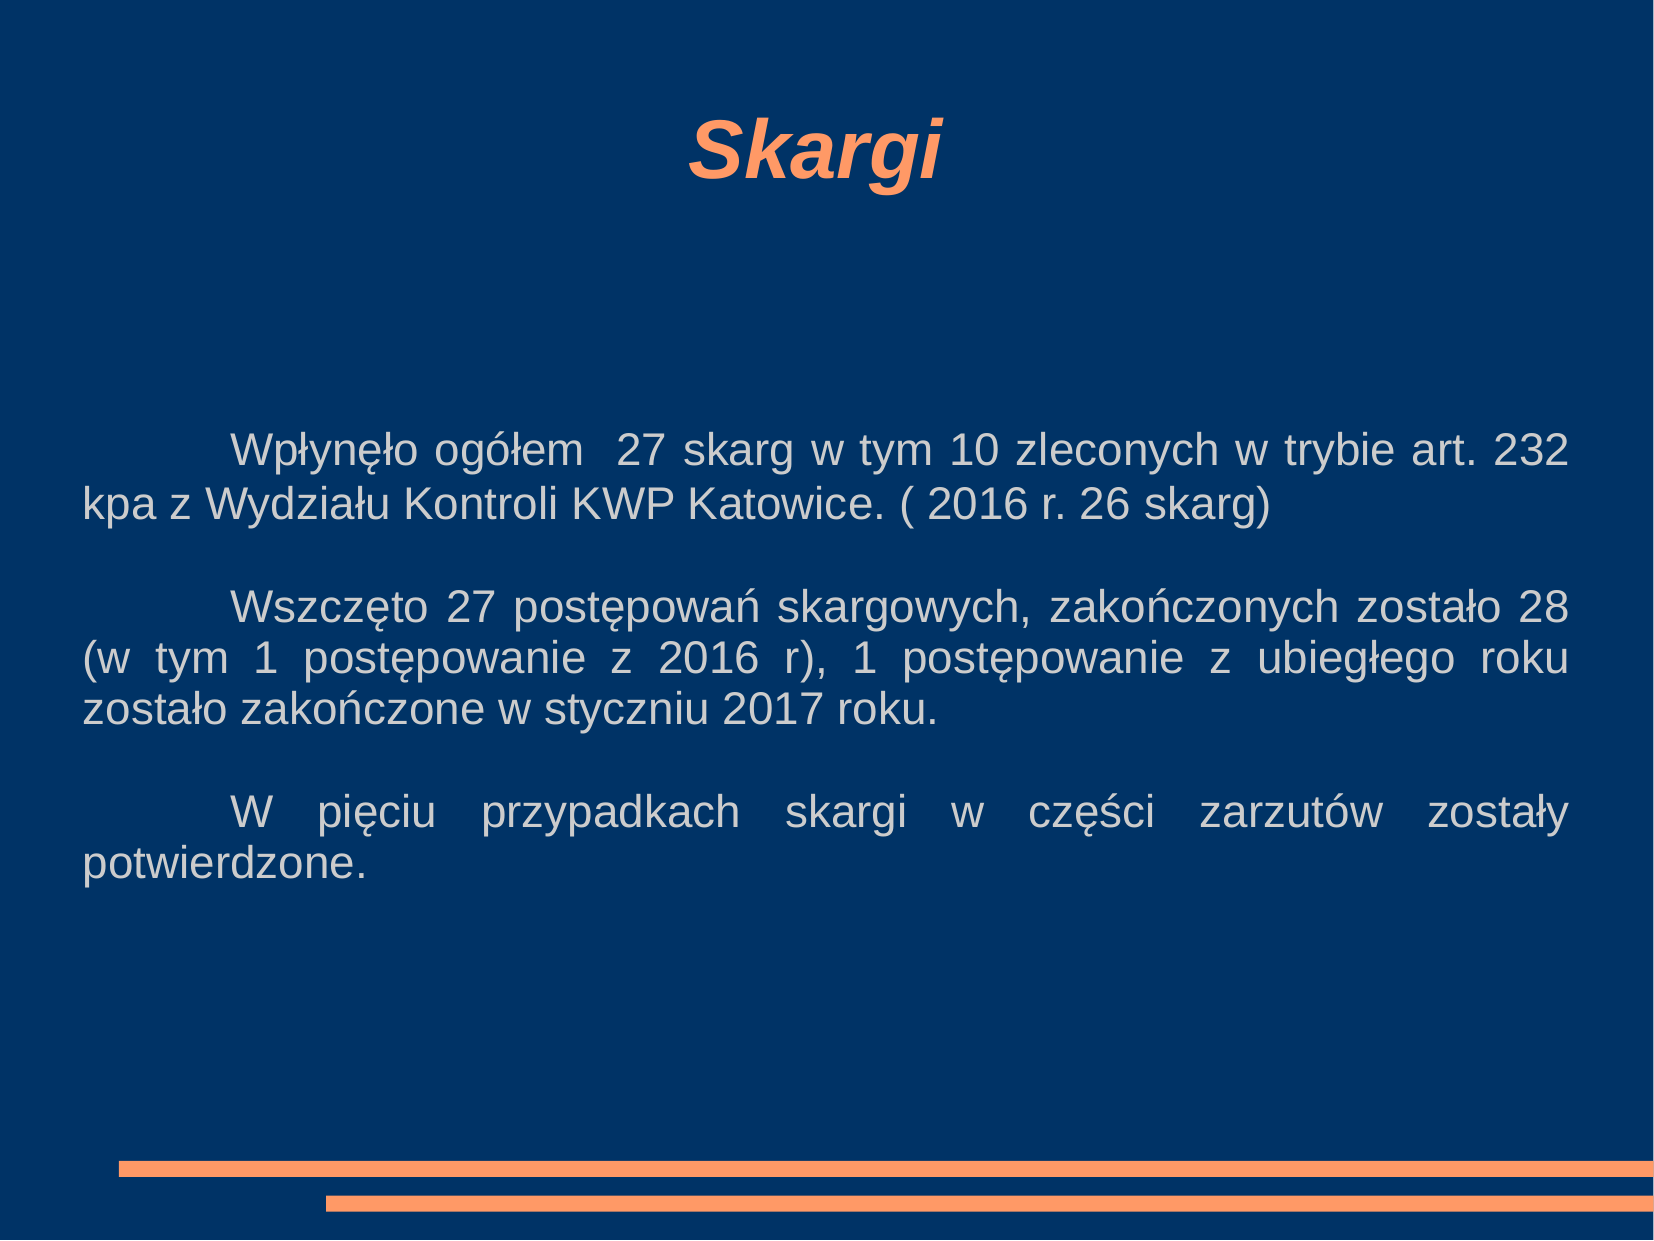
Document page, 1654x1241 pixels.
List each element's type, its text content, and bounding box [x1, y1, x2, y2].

title Skargi [121, 46, 1534, 209]
subtitle Wpłynęło ogółem 27 skarg w tym 10 zleconych w trybie art. 232 kpa z Wydziału Kontroli KWP Katowice. ( 2016 r. 26 skarg) Wszczęto 27 postępowań skargowych, zakończonych zostało 28 (w tym 1 postępowanie z 2016 r), 1 postępowanie z ubiegłego roku zostało zakończone w styczniu 2017 roku. W pięciu przypadkach skargi w części zarzutów zostały potwierdzone. [82, 209, 1571, 1028]
